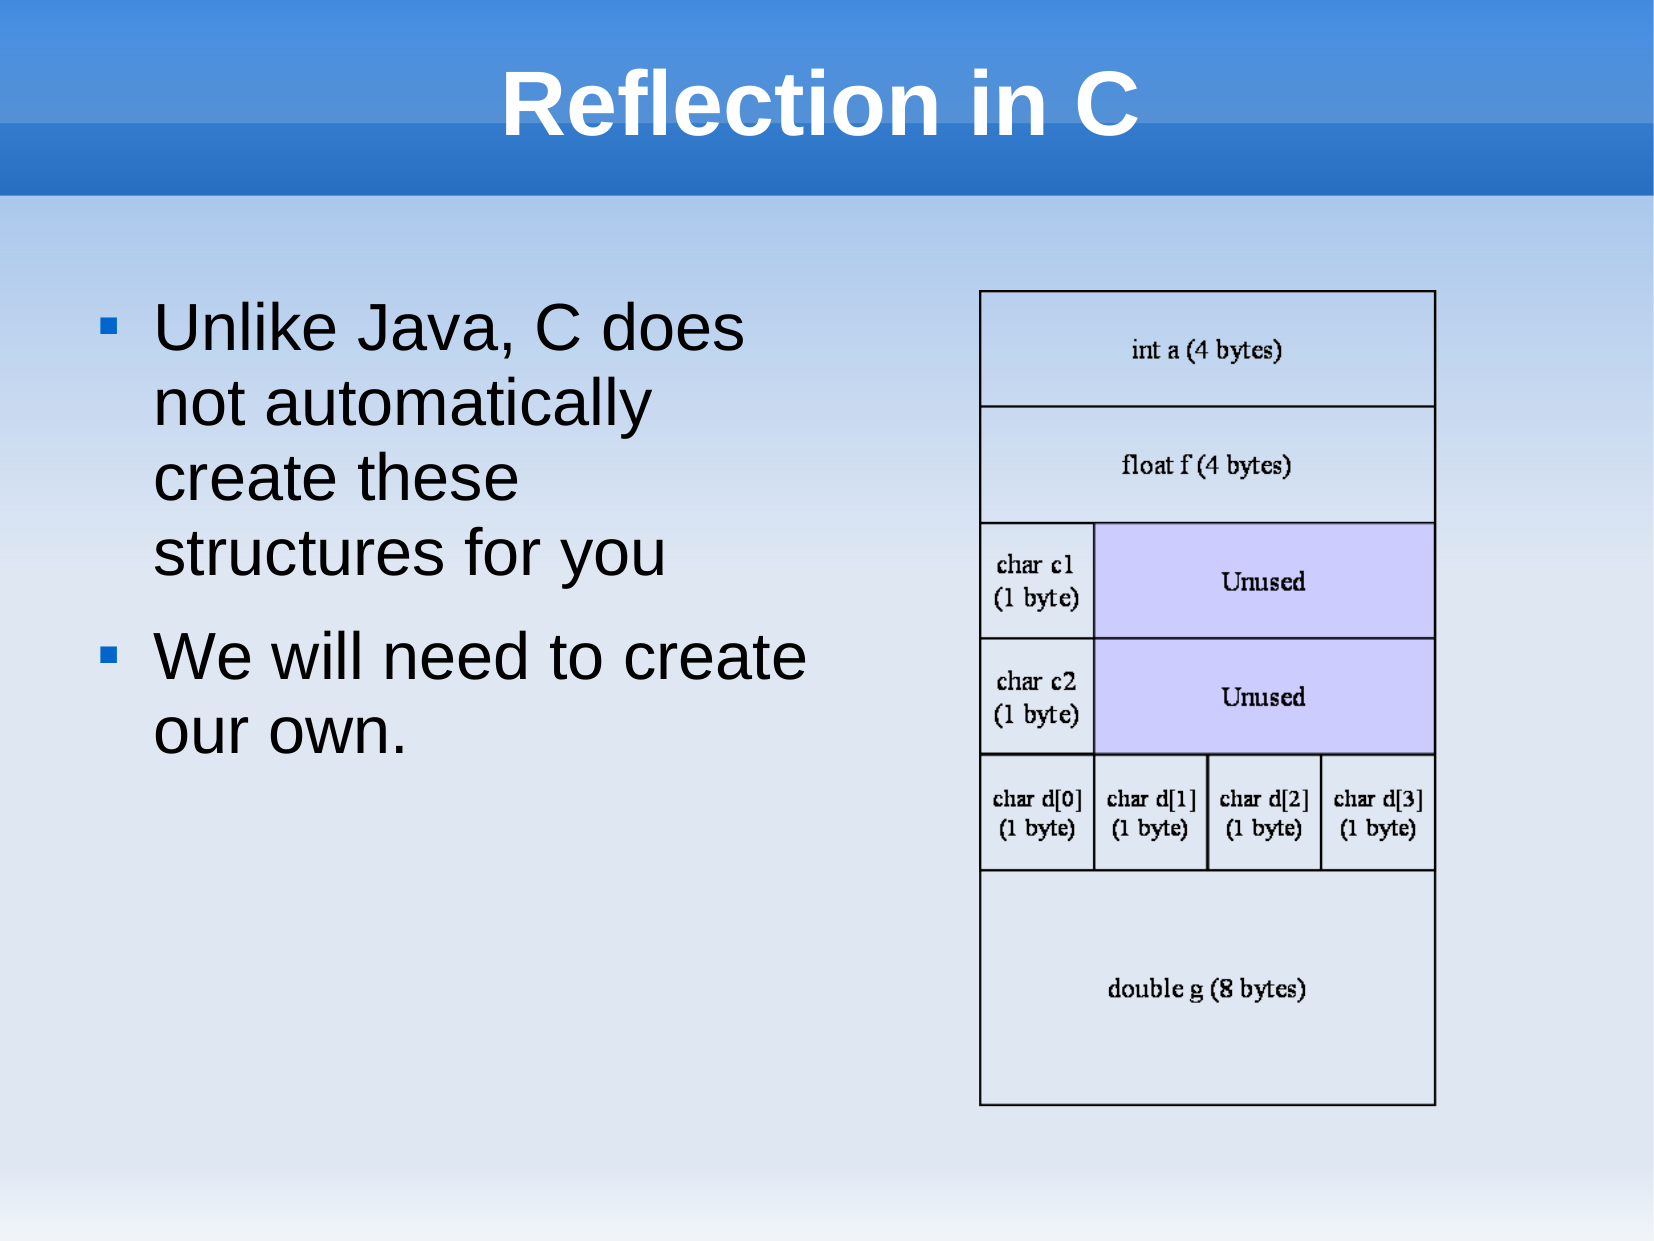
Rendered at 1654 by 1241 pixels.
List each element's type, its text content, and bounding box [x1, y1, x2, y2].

list Unlike Java, C does not automatically create these structures for you We will need to create our own. [82, 290, 809, 1109]
picture [0, 0, 1654, 1241]
title Reflection in C [76, 0, 1565, 208]
